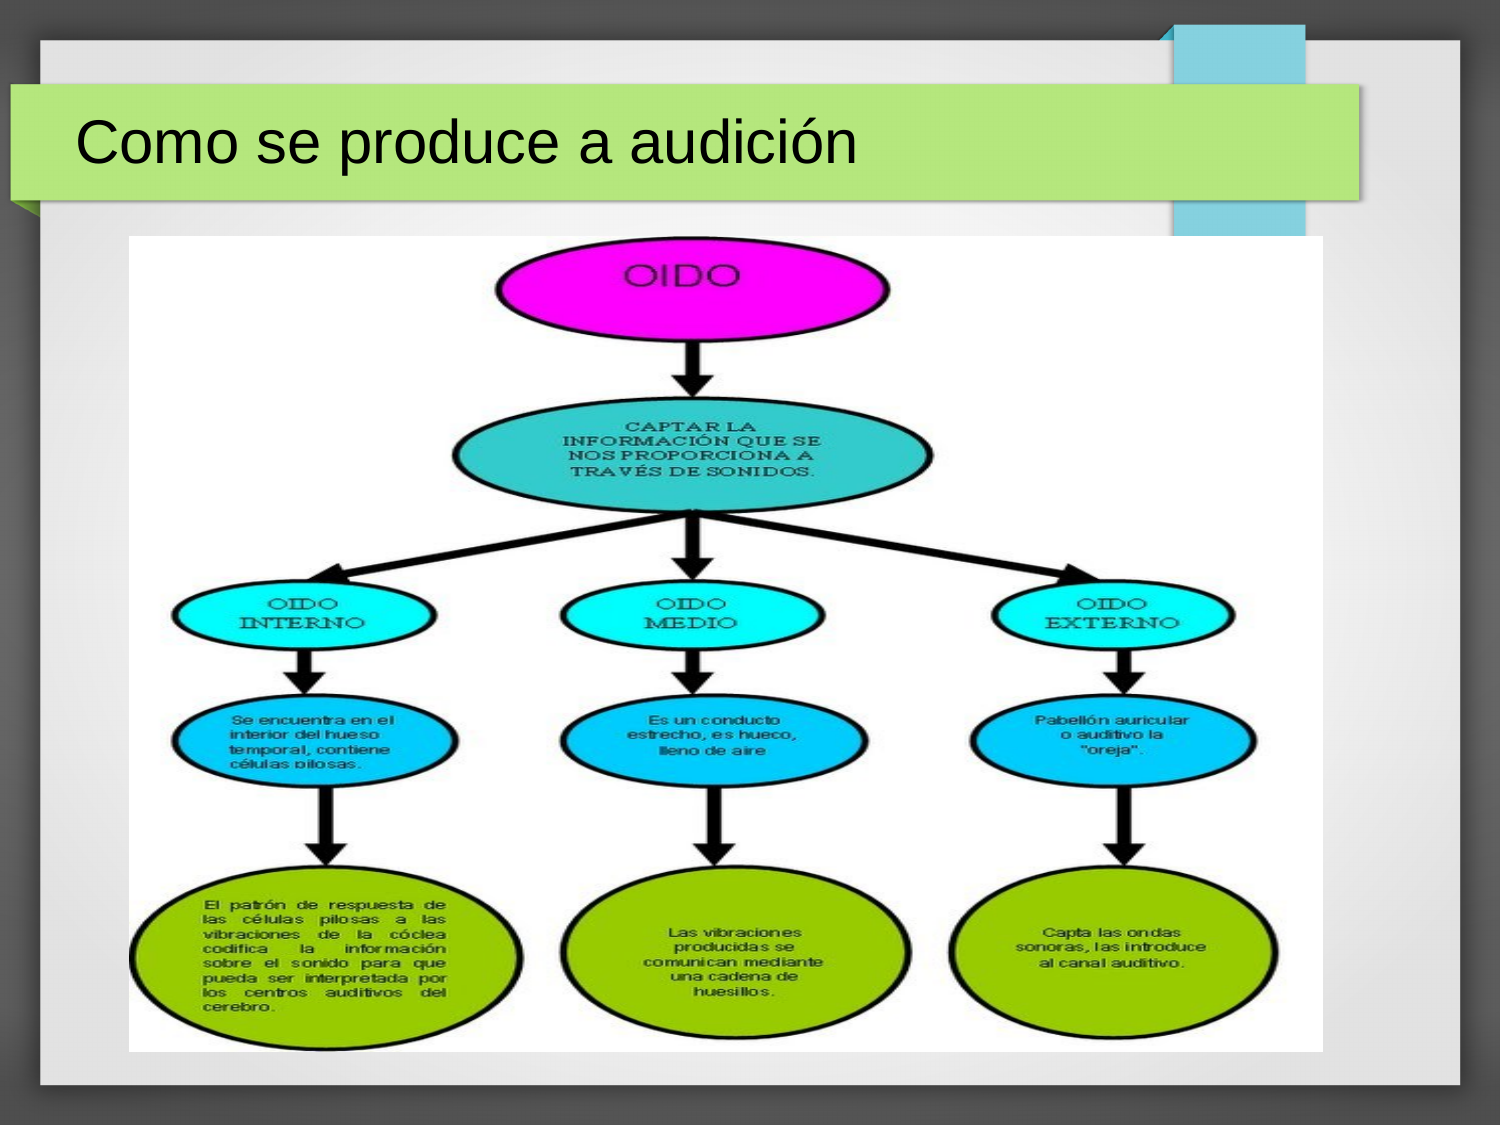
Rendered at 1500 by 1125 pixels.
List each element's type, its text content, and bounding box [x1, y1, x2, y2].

text_box Como se produce a audición [75, 85, 1147, 193]
picture [0, 0, 1500, 1125]
